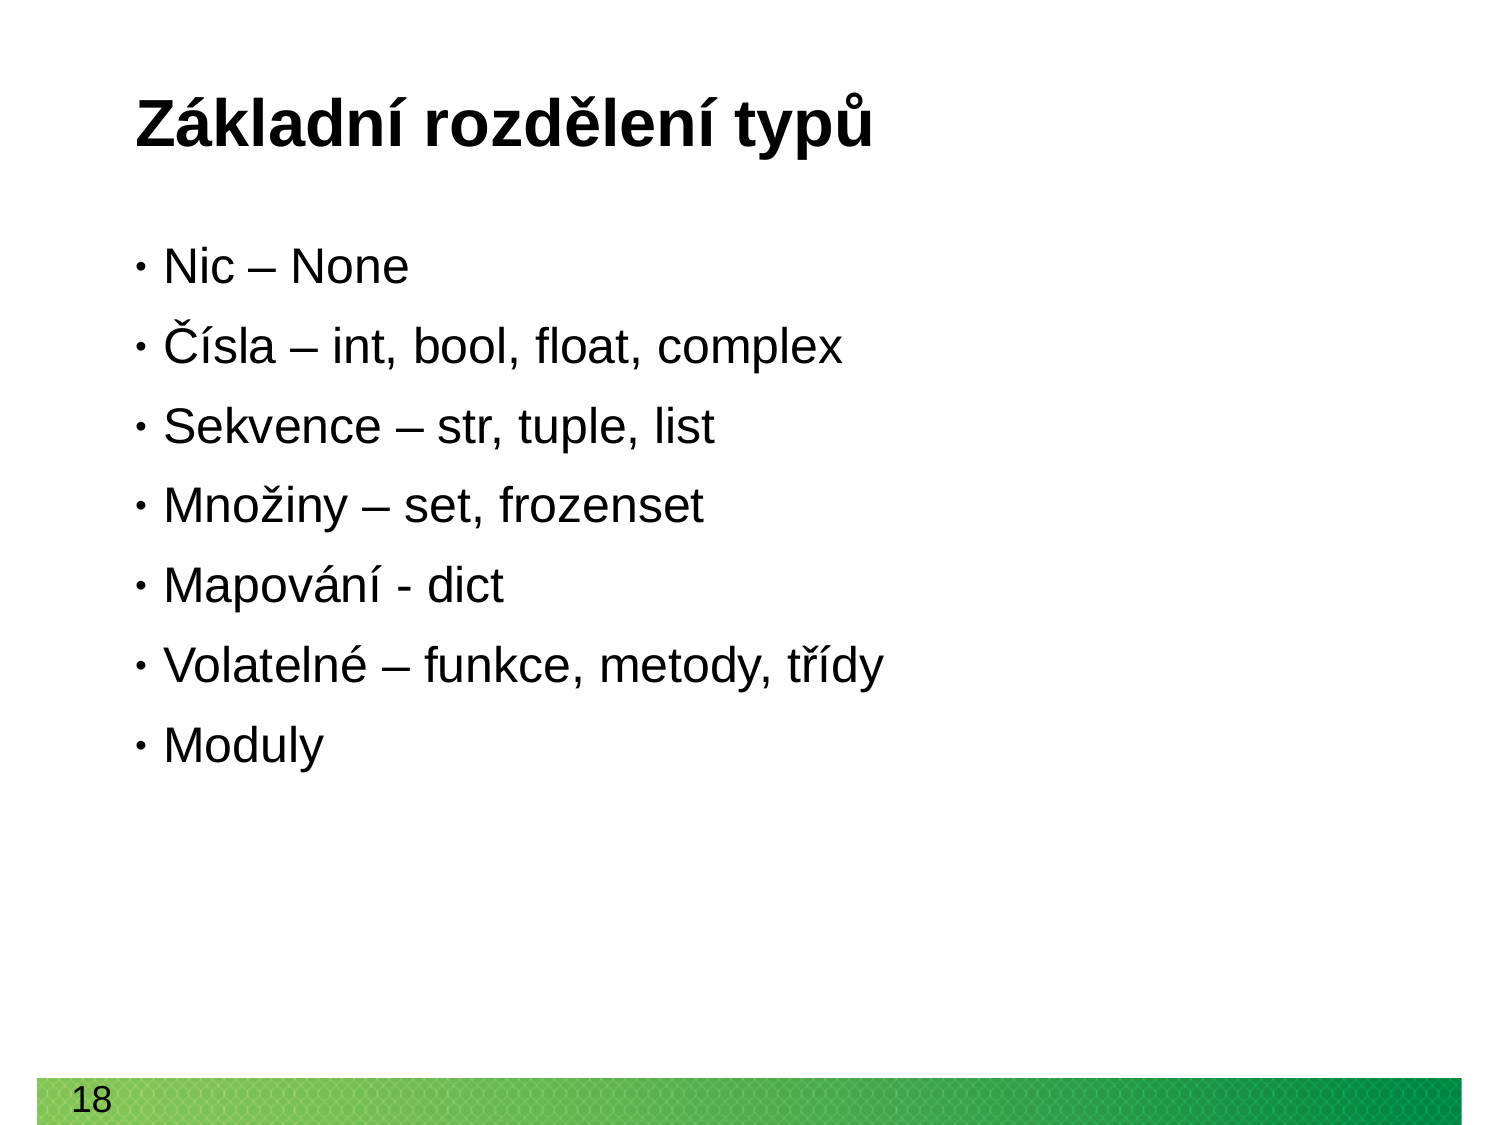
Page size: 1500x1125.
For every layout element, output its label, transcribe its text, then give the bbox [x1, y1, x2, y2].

title Základní rozdělení typů [135, 41, 1372, 204]
picture [36, 1078, 1462, 1125]
list Nic – None Čísla – int, bool, float, complex Sekvence – str, tuple, list Množiny – set, frozenset Mapování - dict Volatelné – funkce, metody, třídy Moduly [135, 238, 1372, 982]
